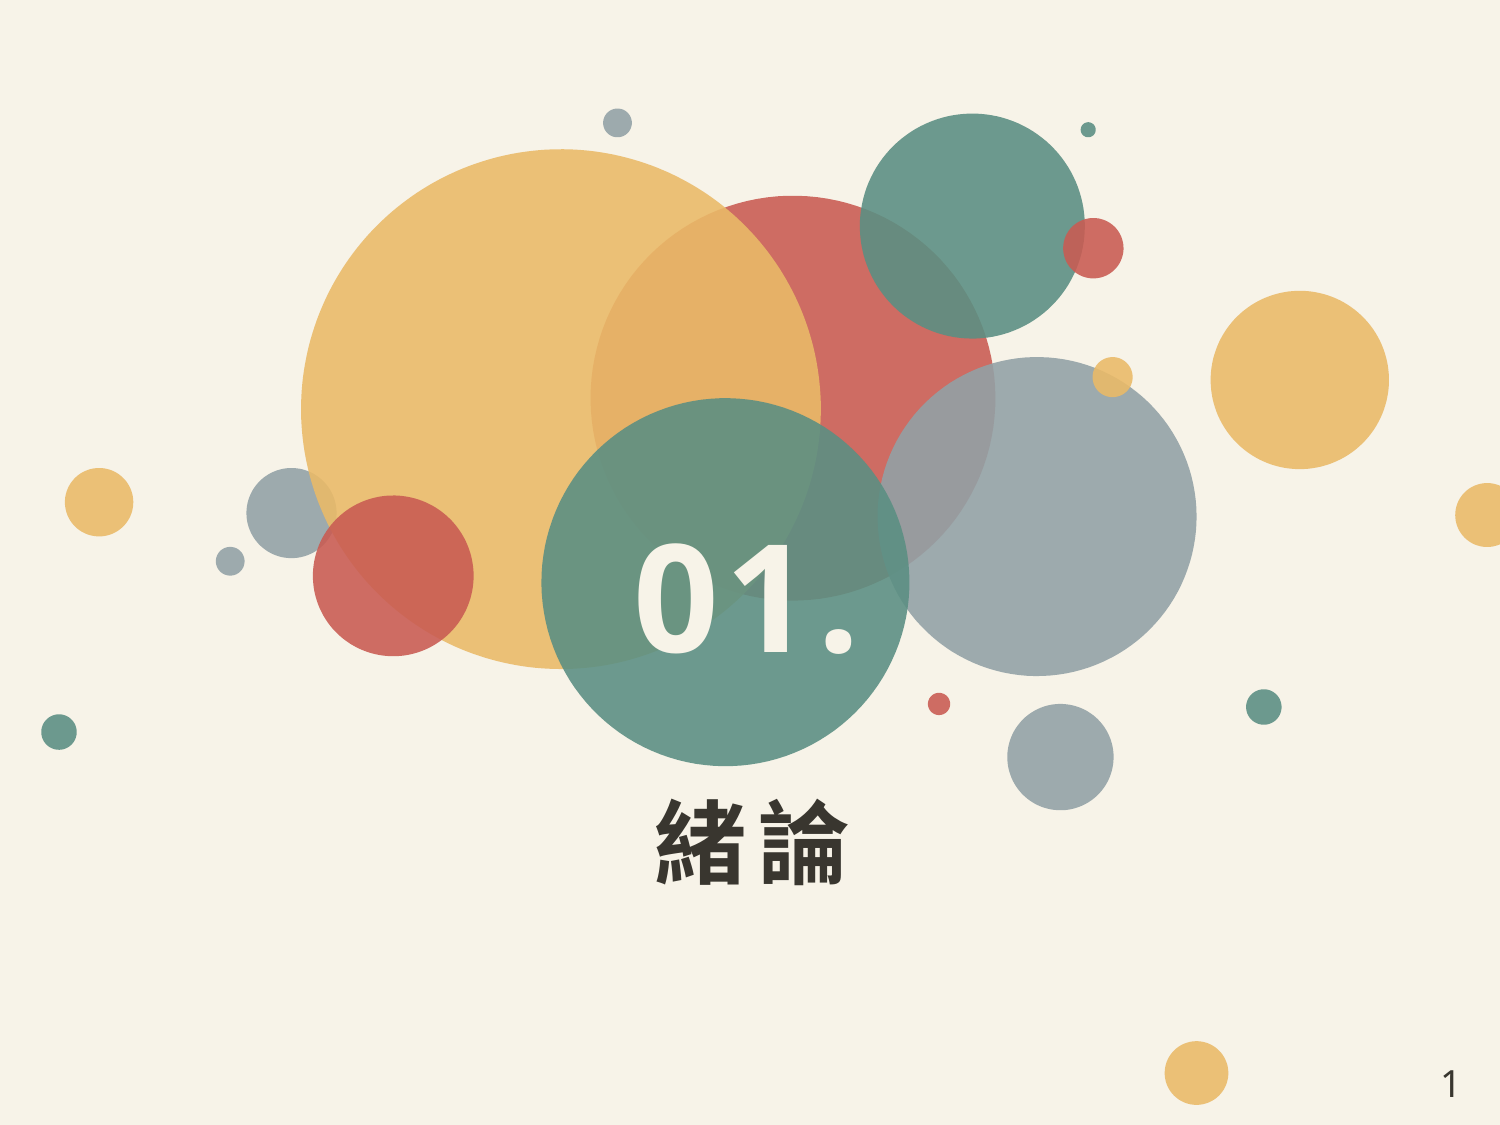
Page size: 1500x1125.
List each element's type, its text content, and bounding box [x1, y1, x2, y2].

text_box [603, 108, 632, 138]
text_box [1455, 483, 1500, 547]
text_box 01. [619, 495, 876, 691]
text_box [1246, 689, 1282, 725]
text_box 1 [1425, 1052, 1479, 1113]
text_box [927, 692, 951, 716]
text_box [215, 546, 245, 576]
text_box [1007, 703, 1114, 811]
text_box [41, 714, 77, 750]
text_box [246, 113, 1197, 767]
text_box [1080, 122, 1096, 138]
text_box [64, 468, 134, 537]
text_box 緒論 [639, 779, 865, 904]
text_box [1210, 290, 1389, 470]
text_box [1164, 1041, 1229, 1105]
